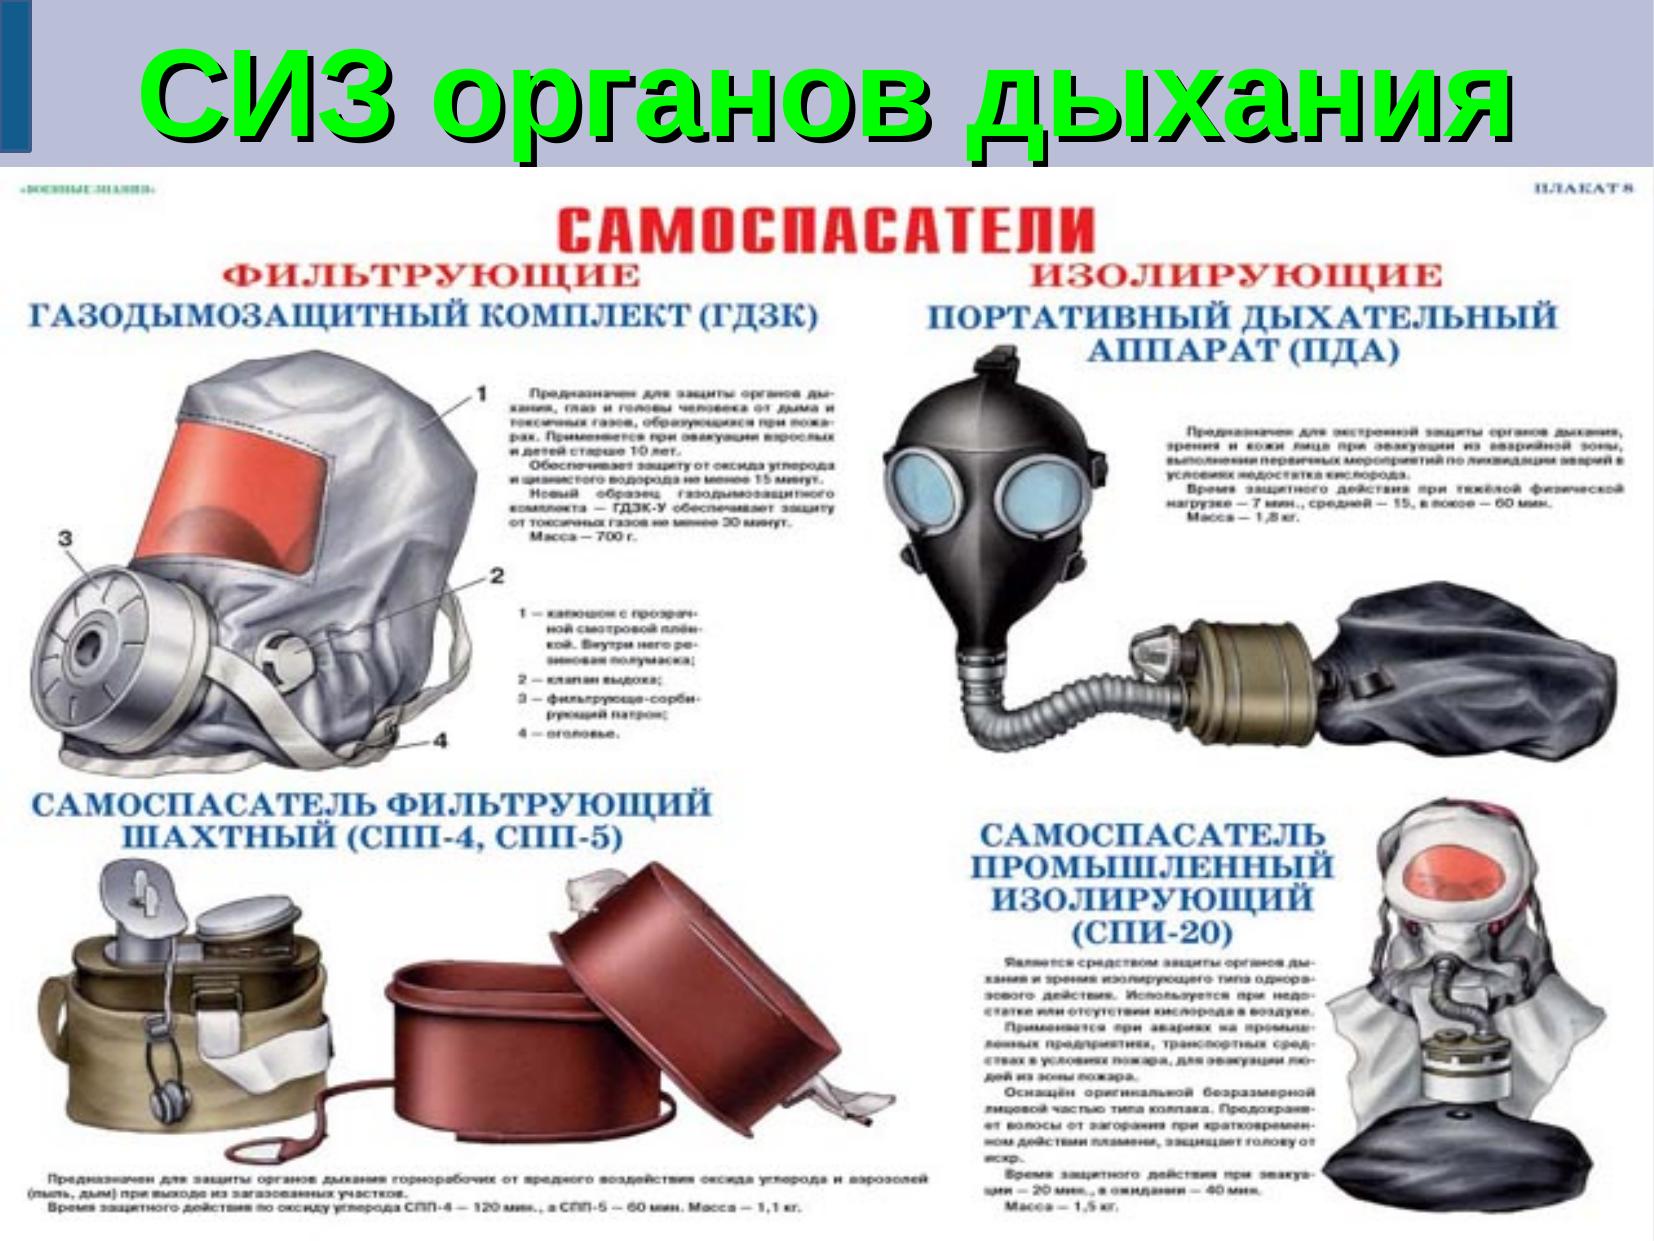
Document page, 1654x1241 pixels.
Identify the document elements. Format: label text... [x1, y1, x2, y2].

title СИЗ органов дыхания [82, 0, 1571, 167]
picture [0, 167, 1654, 1241]
